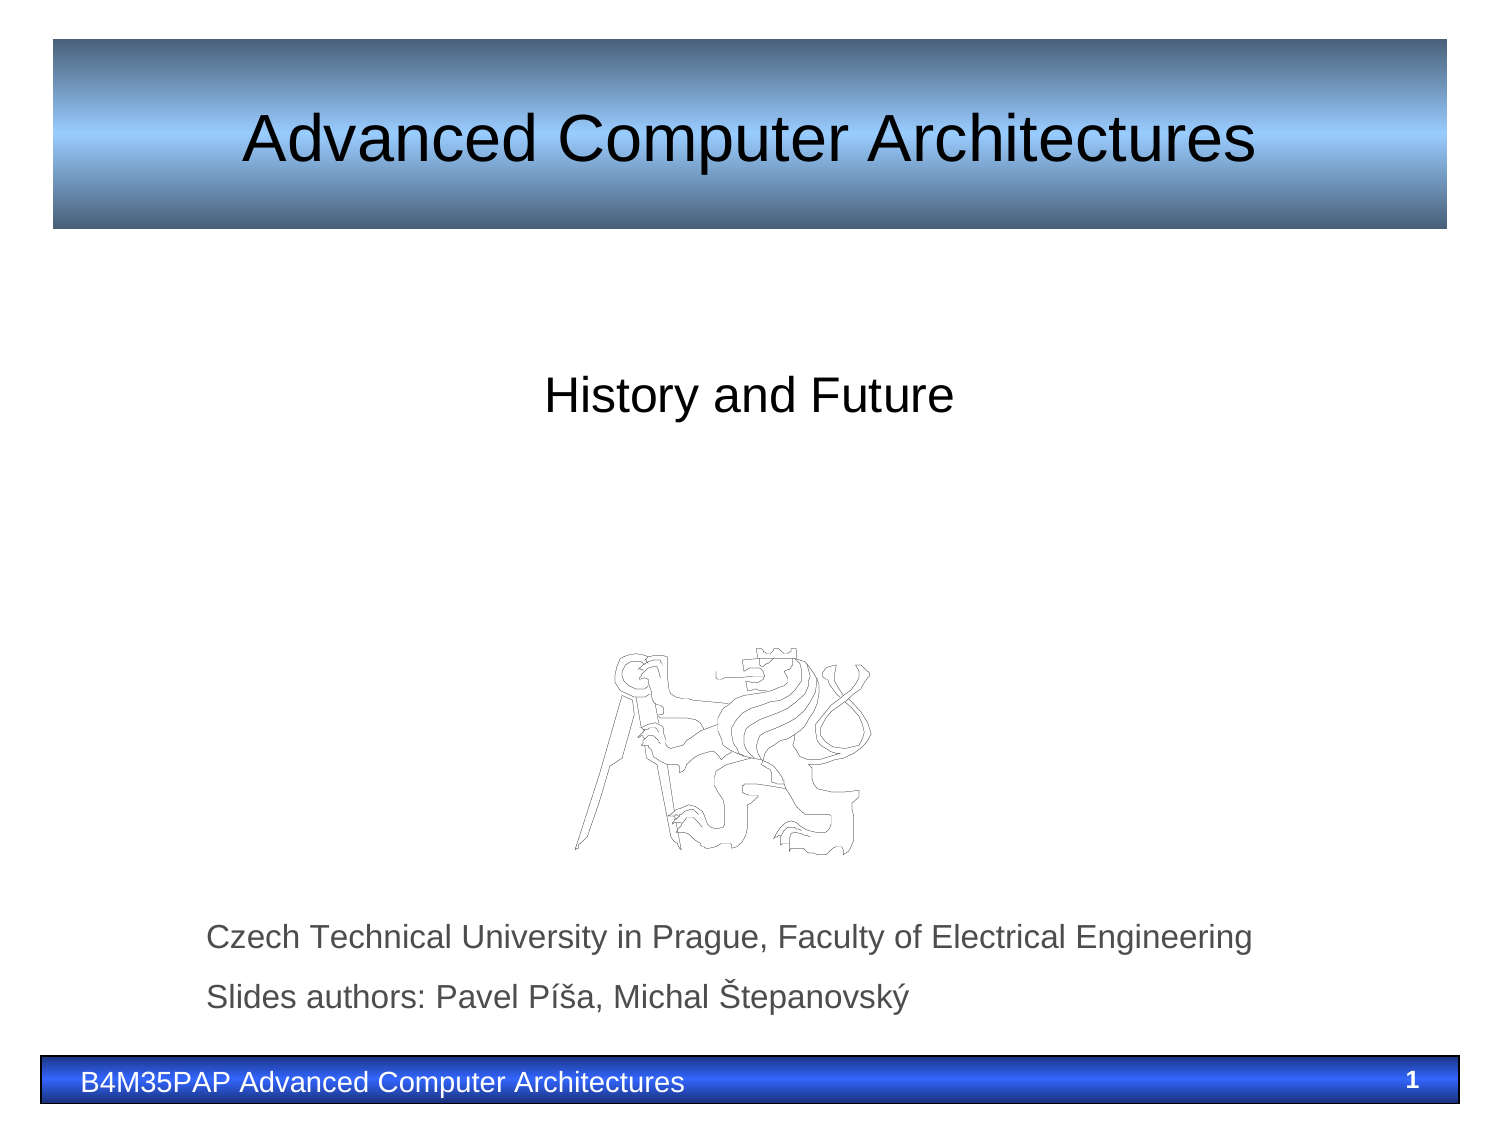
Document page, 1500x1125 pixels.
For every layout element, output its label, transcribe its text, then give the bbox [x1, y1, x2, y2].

chart [571, 645, 877, 862]
text_box History and Future [53, 355, 1447, 431]
text_box Czech Technical University in Prague, Faculty of Electrical Engineering Slides authors: Pavel Píša, Michal Štepanovský [191, 907, 1289, 1023]
text_box Advanced Computer Architectures [53, 39, 1447, 229]
